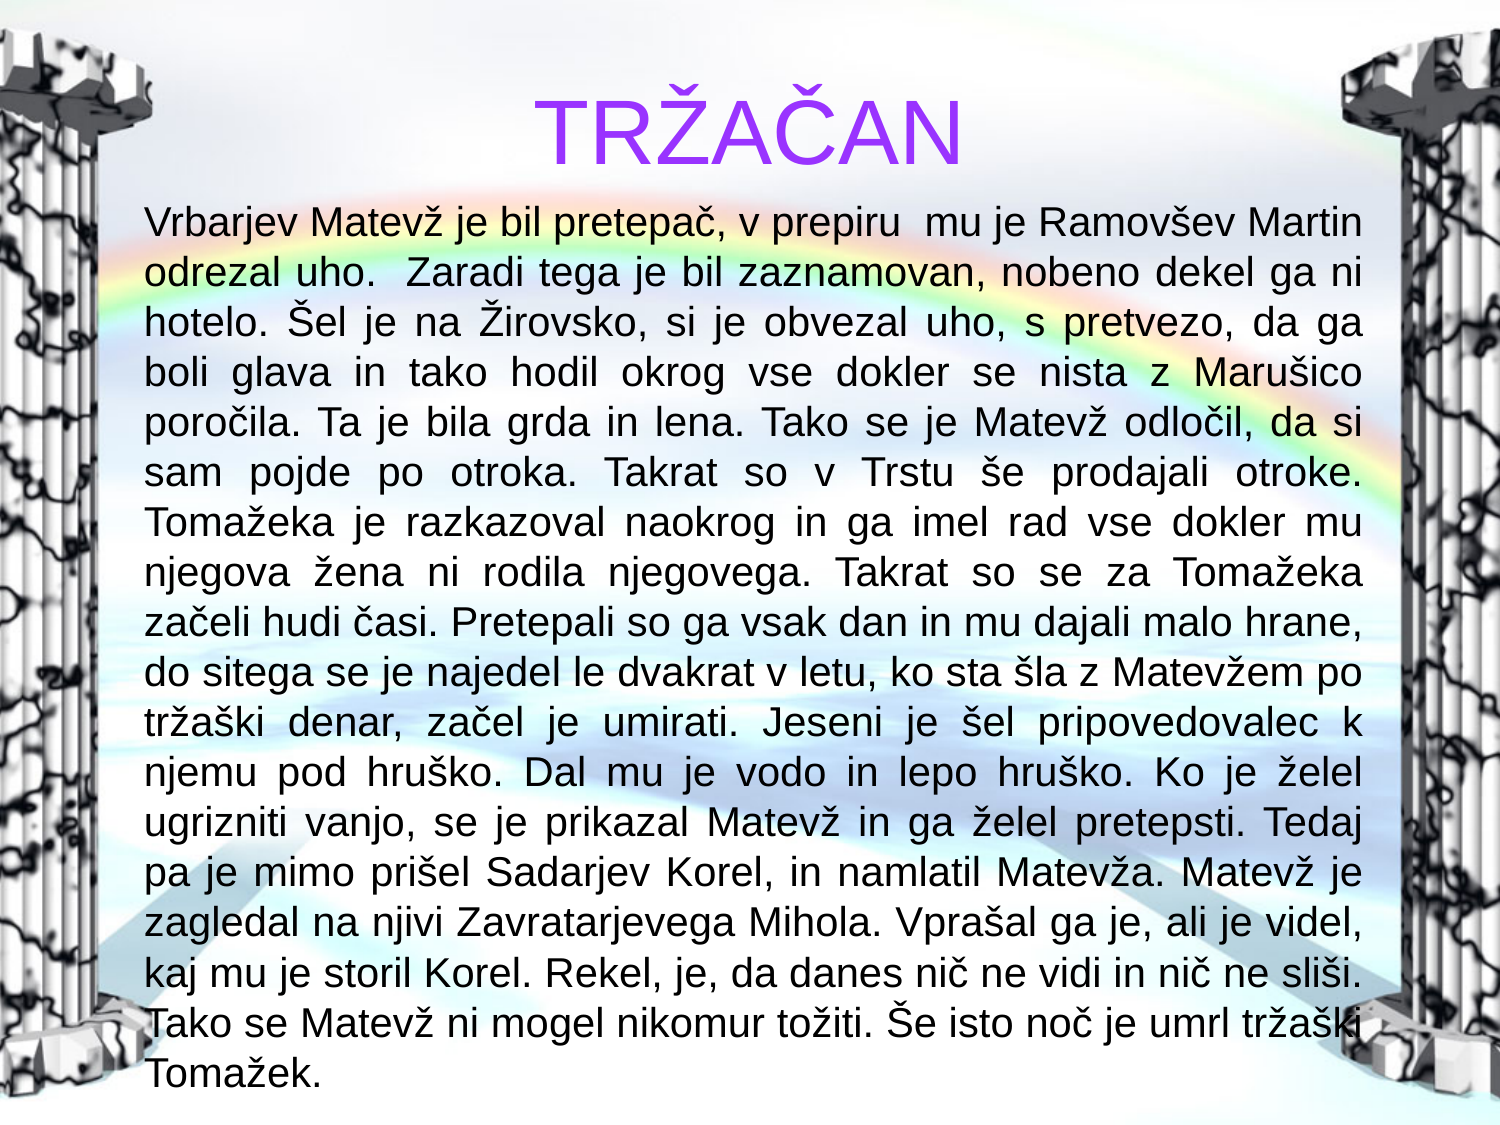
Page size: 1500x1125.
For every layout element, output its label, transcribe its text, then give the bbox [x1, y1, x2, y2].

picture [0, 0, 1500, 1125]
title TRŽAČAN [75, 45, 1425, 211]
list Vrbarjev Matevž je bil pretepač, v prepiru mu je Ramovšev Martin odrezal uho. Zaradi tega je bil zaznamovan, nobeno dekel ga ni hotelo. Šel je na Žirovsko, si je obvezal uho, s pretvezo, da ga boli glava in tako hodil okrog vse dokler se nista z Marušico poročila. Ta je bila grda in lena. Tako se je Matevž odločil, da si sam pojde po otroka. Takrat so v Trstu še prodajali otroke. Tomažeka je razkazoval naokrog in ga imel rad vse dokler mu njegova žena ni rodila njegovega. Takrat so se za Tomažeka začeli hudi časi. Pretepali so ga vsak dan in mu dajali malo hrane, do sitega se je najedel le dvakrat v letu, ko sta šla z Matevžem po tržaški denar, začel je umirati. Jeseni je šel pripovedovalec k njemu pod hruško. Dal mu je vodo in lepo hruško. Ko je želel ugrizniti vanjo, se je prikazal Matevž in ga želel pretepsti. Tedaj pa je mimo prišel Sadarjev Korel, in namlatil Matevža. Matevž je zagledal na njivi Zavratarjevega Mihola. Vprašal ga je, ali je videl, kaj mu je storil Korel. Rekel, je, da danes nič ne vidi in nič ne sliši. Tako se Matevž ni mogel nikomur tožiti. Še isto noč je umrl tržaški Tomažek. [128, 187, 1379, 982]
